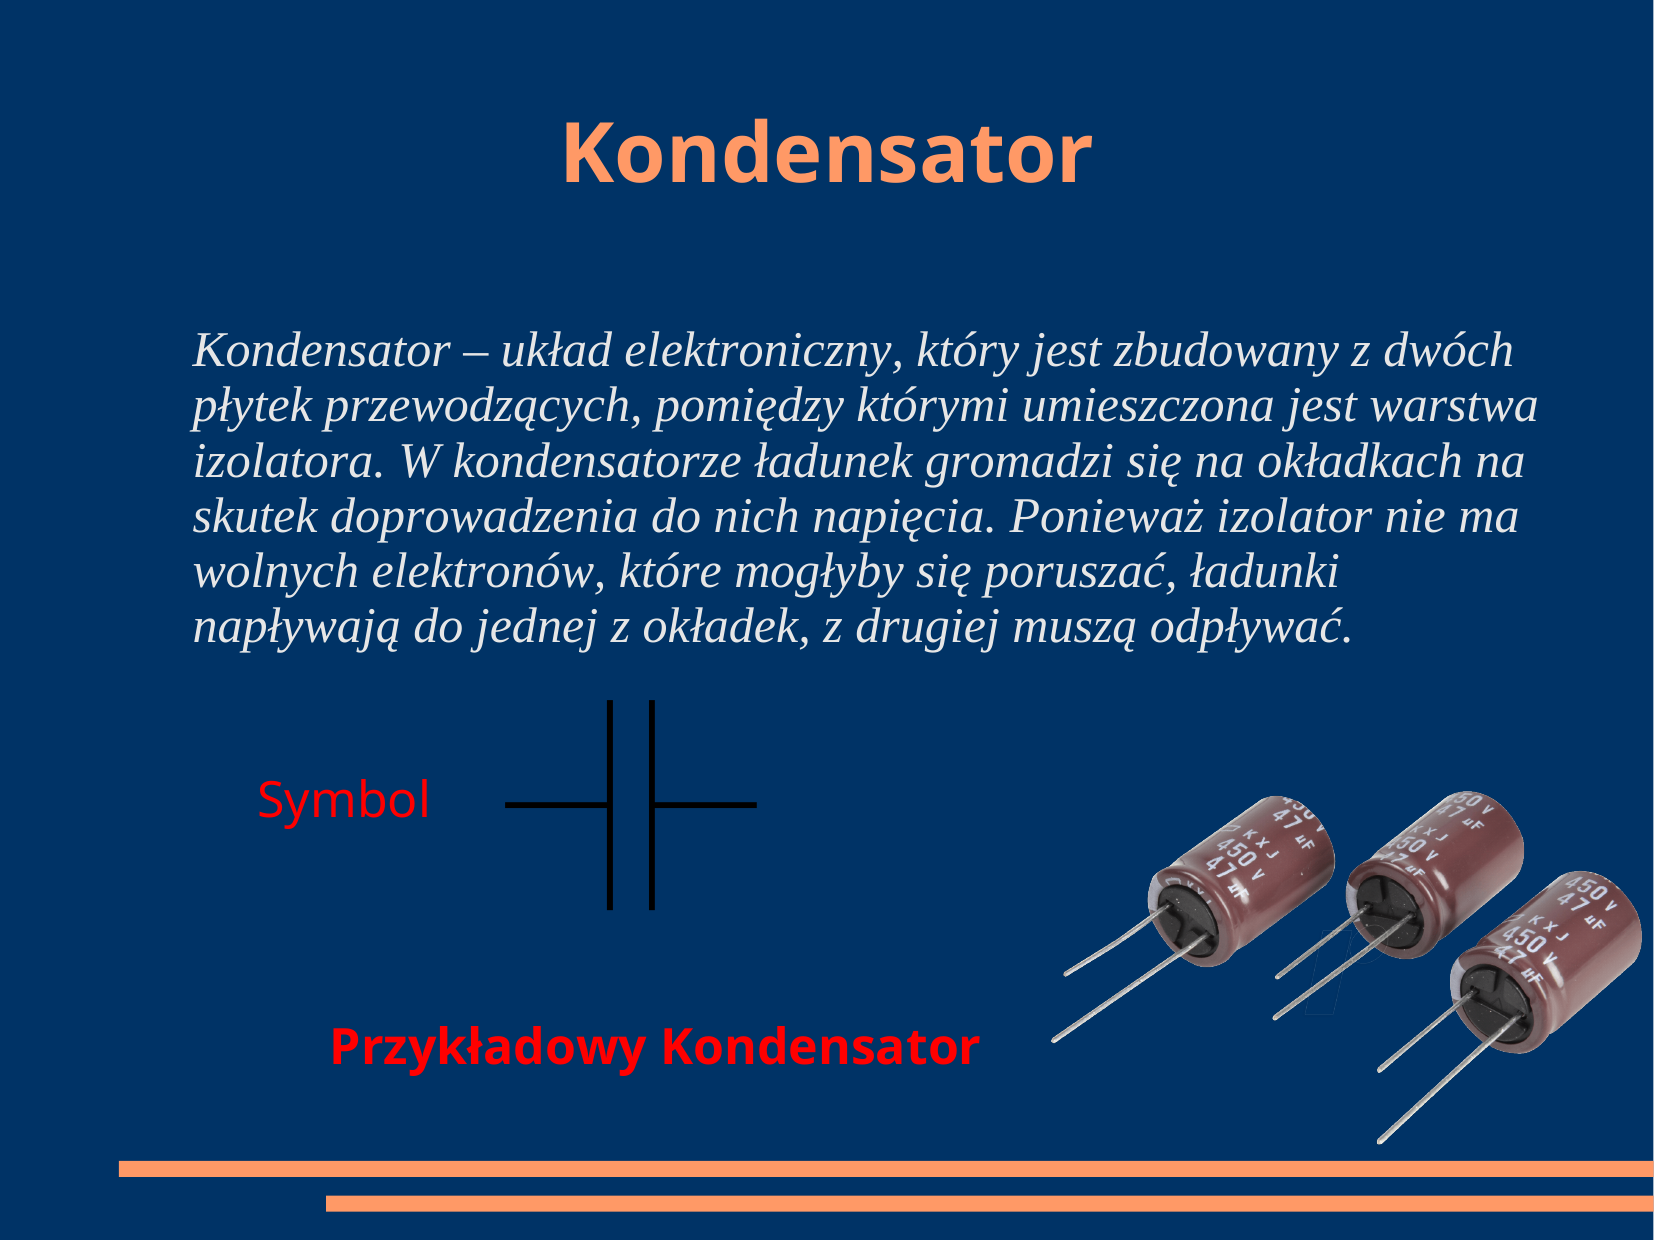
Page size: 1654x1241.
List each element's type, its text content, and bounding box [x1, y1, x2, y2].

picture [484, 679, 780, 934]
picture [1051, 791, 1642, 1148]
list Kondensator – układ elektroniczny, który jest zbudowany z dwóch płytek przewodzących, pomiędzy którymi umieszczona jest warstwa izolatora. W kondensatorze ładunek gromadzi się na okładkach na skutek doprowadzenia do nich napięcia. Ponieważ izolator nie ma wolnych elektronów, które mogłyby się poruszać, ładunki napływają do jednej z okładek, z drugiej muszą odpływać. Symbol Przykładowy Kondensator [121, 322, 1561, 1147]
title Kondensator [121, 46, 1534, 254]
